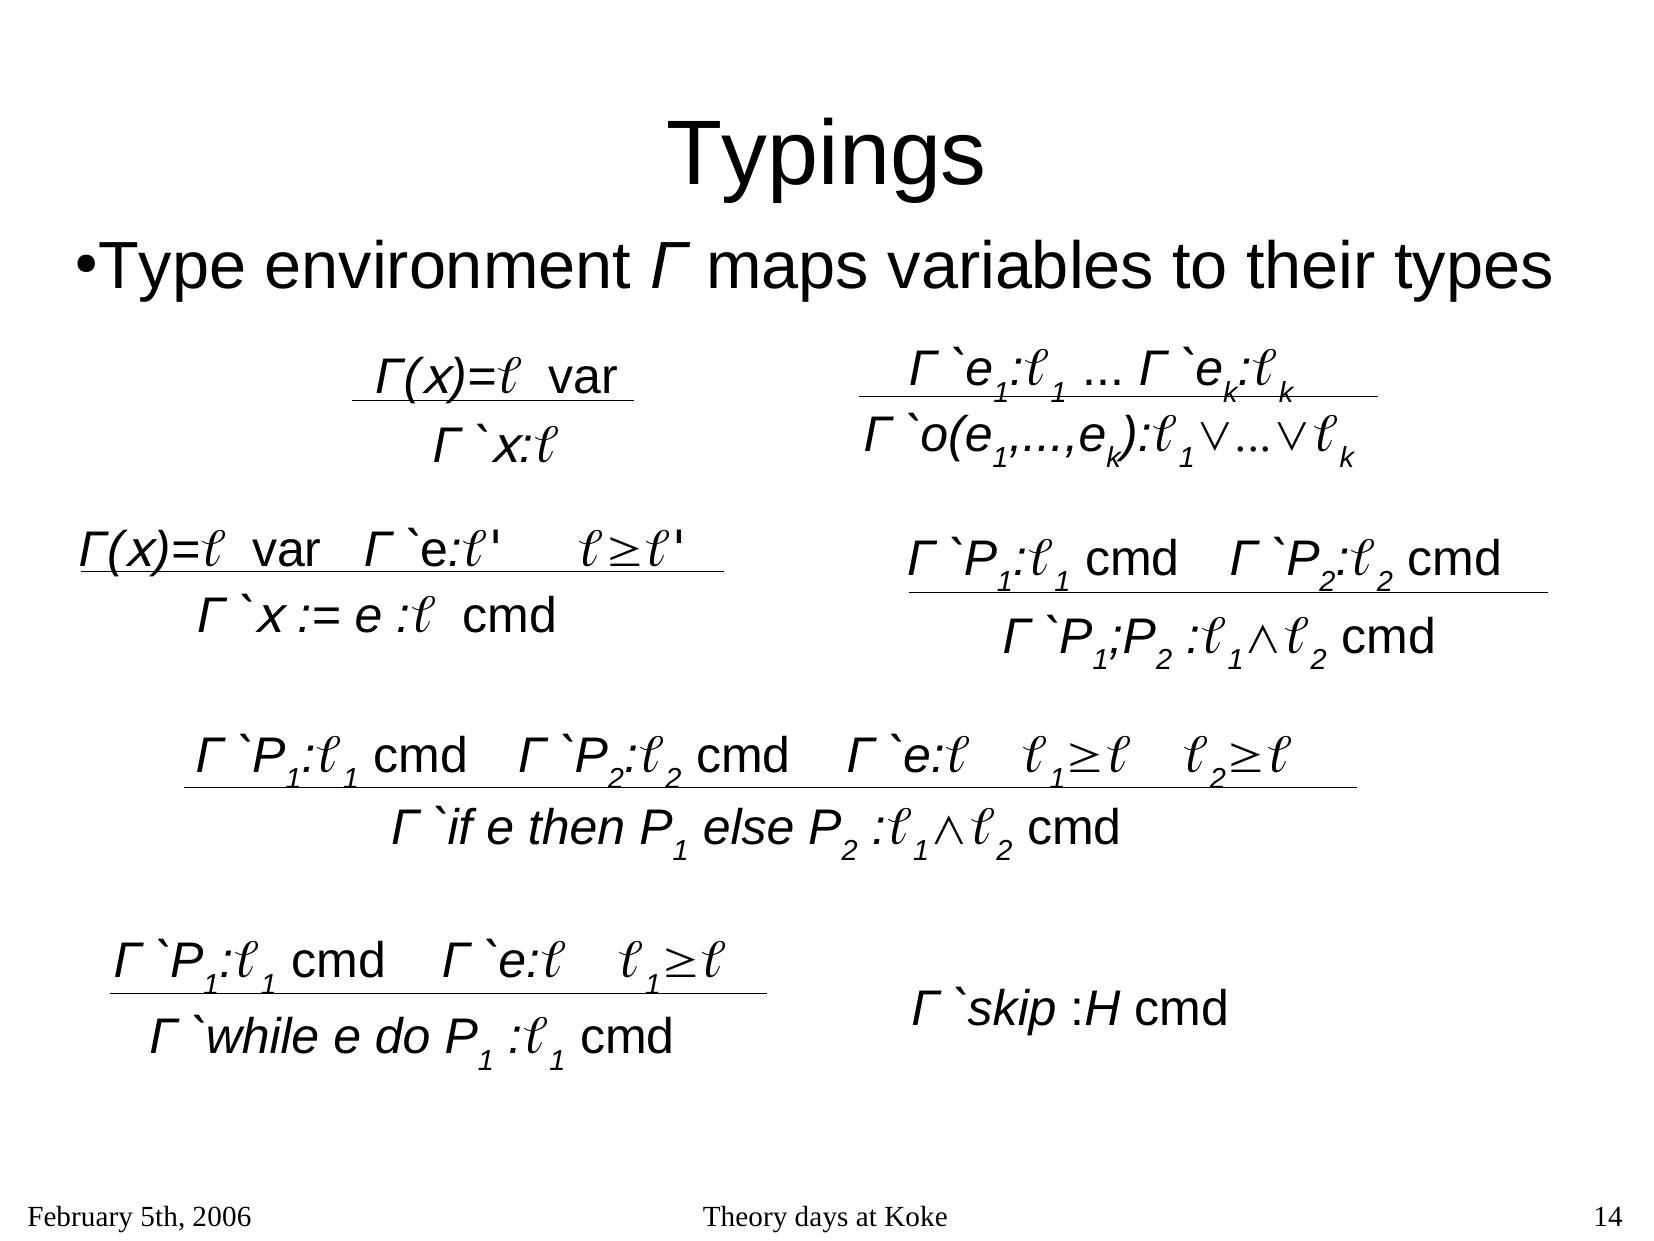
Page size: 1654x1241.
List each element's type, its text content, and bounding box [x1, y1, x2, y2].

text_box Γ(x)=ℓ var Γ `e:ℓ' ℓ≥ℓ' [63, 505, 741, 615]
text_box Γ `o(e1,...,ek):ℓ1∨...∨ℓk [849, 390, 1388, 500]
text_box Γ `x := e :ℓ cmd [182, 572, 622, 681]
text_box Γ(x)=ℓ var Γ `x:ℓ [345, 333, 648, 504]
text_box Γ `P1:ℓ1 cmd Γ `P2:ℓ2 cmd [892, 514, 1565, 623]
text_box Γ `P1:ℓ1 cmd Γ `e:ℓ ℓ1≥ℓ [98, 917, 780, 1026]
text_box Γ `if e then P1 else P2 :ℓ1∧ℓ2 cmd [376, 788, 1166, 892]
text_box Γ `P1:ℓ1 cmd Γ `P2:ℓ2 cmd Γ `e:ℓ ℓ1≥ℓ ℓ2≥ℓ [180, 711, 1361, 820]
text_box Γ `skip :H cmd [896, 964, 1376, 1073]
text_box Γ `e1:ℓ1 ... Γ `ek:ℓk [894, 324, 1343, 390]
text_box Γ `P1;P2 :ℓ1∧ℓ2 cmd [987, 593, 1470, 701]
text_box Γ `while e do P1 :ℓ1 cmd [134, 994, 744, 1102]
text_box Γ `if e then P1 else P2 :ℓ1∧ℓ2 cmd [376, 783, 1166, 787]
list Type environment Γ maps variables to their types [74, 228, 1563, 304]
title Typings [82, 49, 1571, 257]
